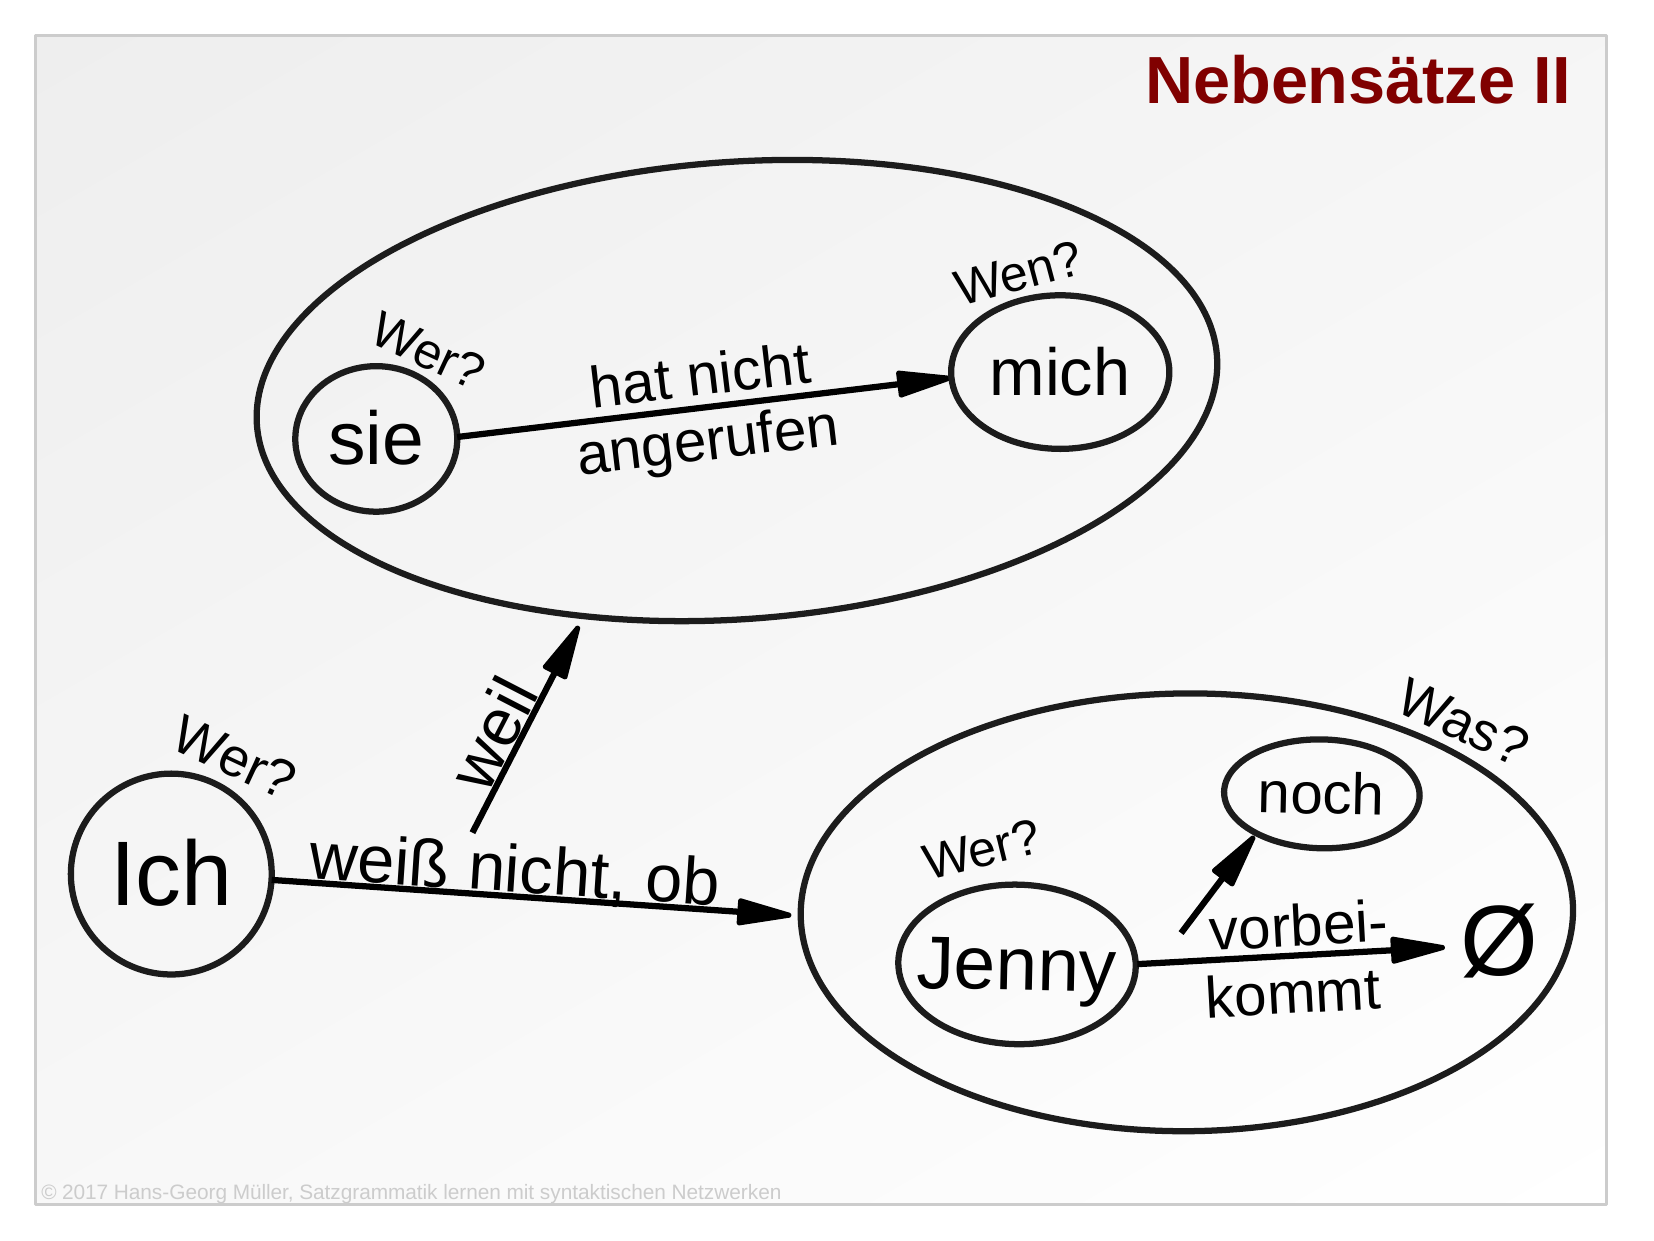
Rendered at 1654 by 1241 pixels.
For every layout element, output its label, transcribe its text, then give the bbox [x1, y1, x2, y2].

title Nebensätze II [555, 164, 1016, 193]
title Nebensätze II [82, 43, 1572, 193]
text_box Wer? [143, 689, 333, 839]
text_box Wen? [932, 215, 1118, 342]
text_box Wer? [340, 287, 530, 436]
text_box Ø [1445, 877, 1554, 1004]
text_box sie [295, 370, 458, 512]
text_box Ich [70, 774, 272, 975]
text_box Wer? [901, 792, 1086, 916]
text_box Jenny [898, 886, 1136, 1045]
text_box mich [951, 302, 1170, 449]
text_box Was? [1343, 652, 1581, 867]
text_box noch [1224, 739, 1412, 849]
